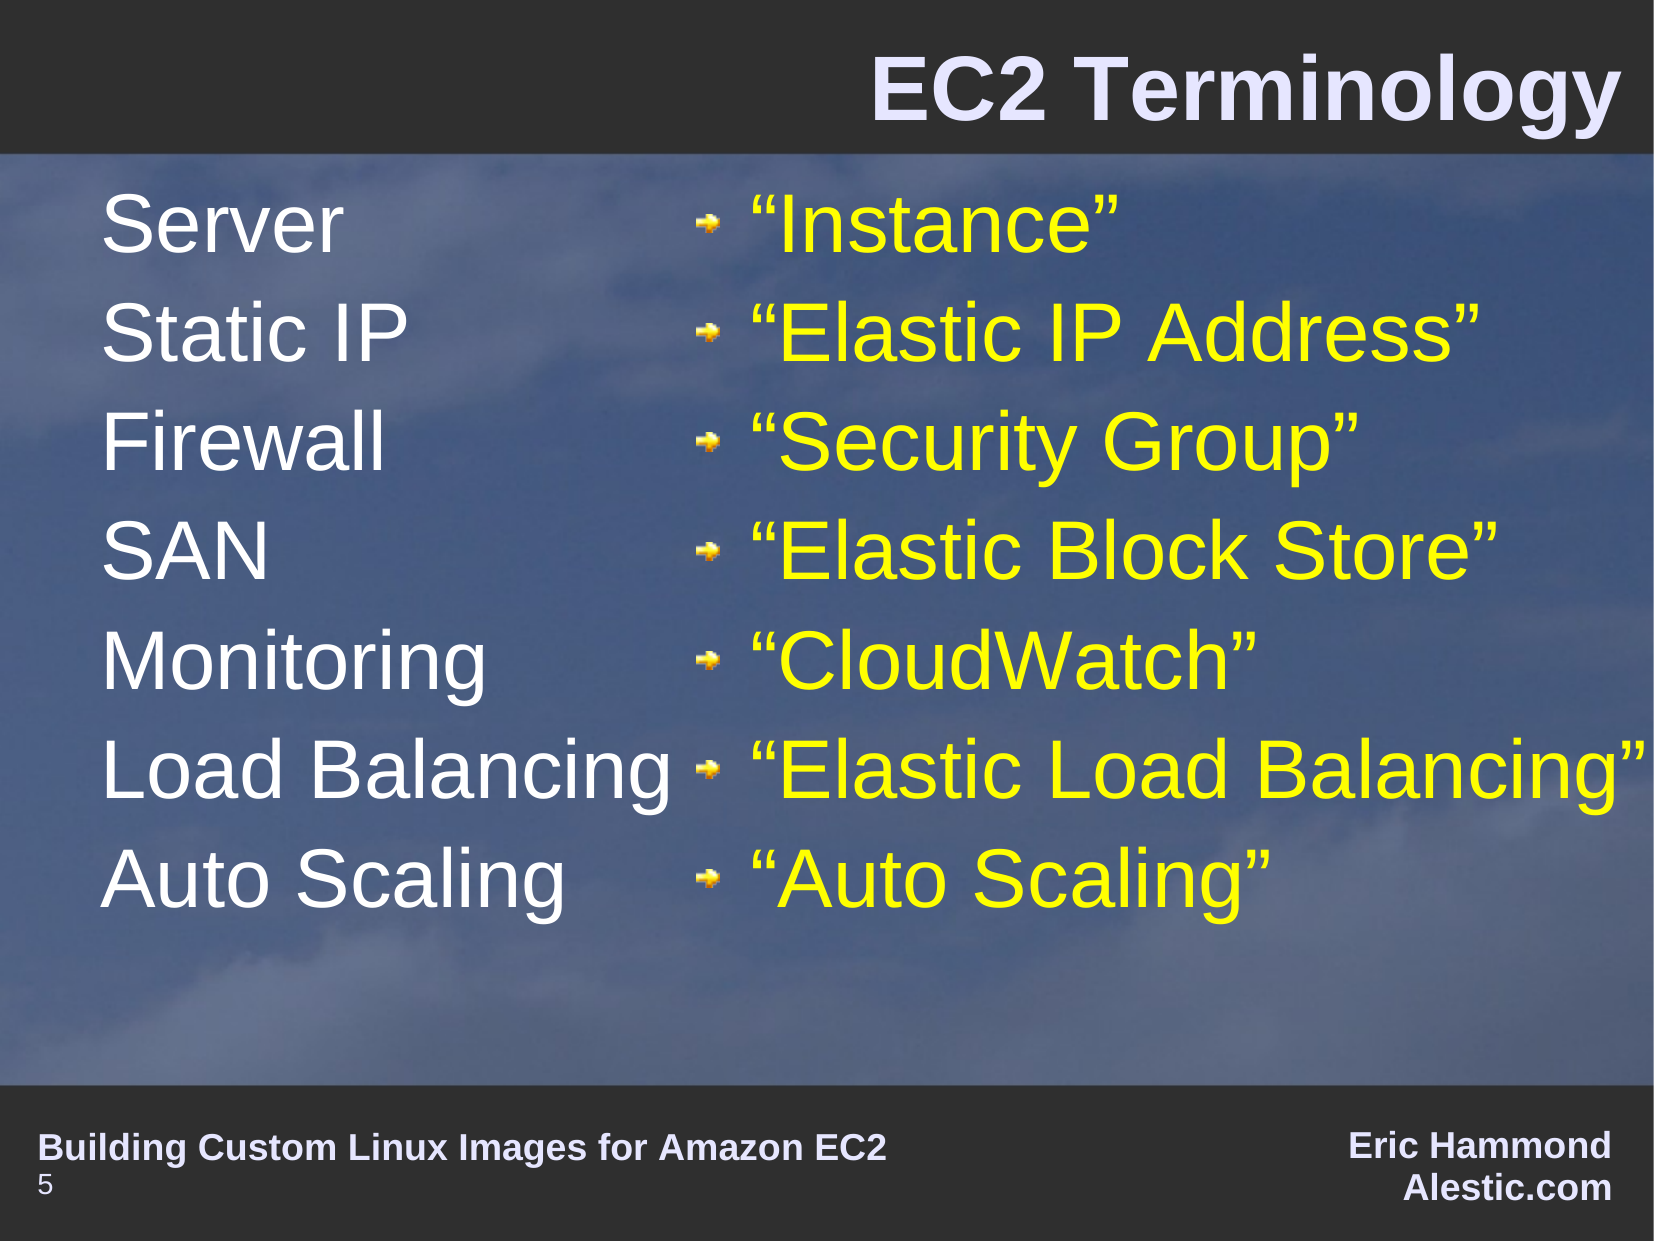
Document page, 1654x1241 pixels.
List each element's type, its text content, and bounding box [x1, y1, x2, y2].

title Eric Hammond Alestic.com [1299, 1092, 1613, 1241]
list Server Static IP Firewall SAN Monitoring Load Balancing Auto Scaling [29, 177, 680, 1064]
title EC2 Terminology [29, 29, 1625, 148]
picture [0, 0, 1654, 1241]
list “Instance” “Elastic IP Address” “Security Group” “Elastic Block Store” “CloudWatch” “Elastic Load Balancing” “Auto Scaling” [679, 177, 1654, 1049]
